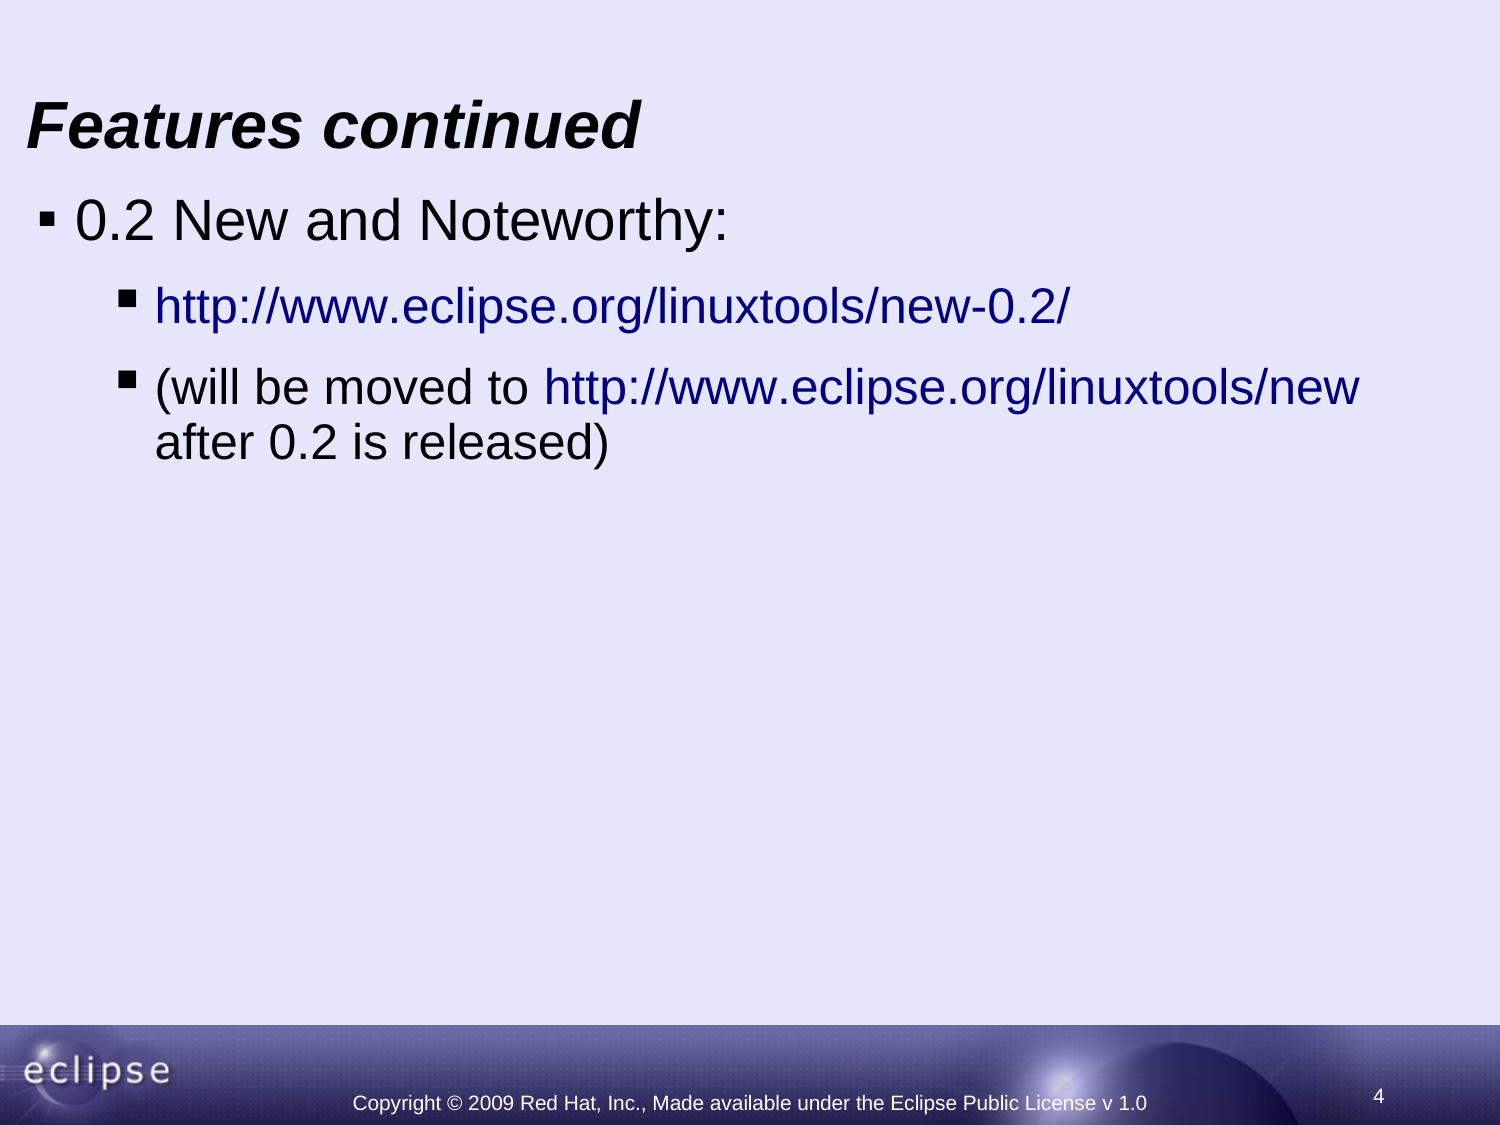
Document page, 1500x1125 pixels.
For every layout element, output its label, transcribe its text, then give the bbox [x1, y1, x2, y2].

list 0.2 New and Noteworthy: http://www.eclipse.org/linuxtools/new-0.2/ (will be moved to http://www.eclipse.org/linuxtools/new after 0.2 is released) [37, 187, 1463, 1021]
title Features continued [26, 84, 1474, 172]
picture [0, 1025, 1500, 1125]
